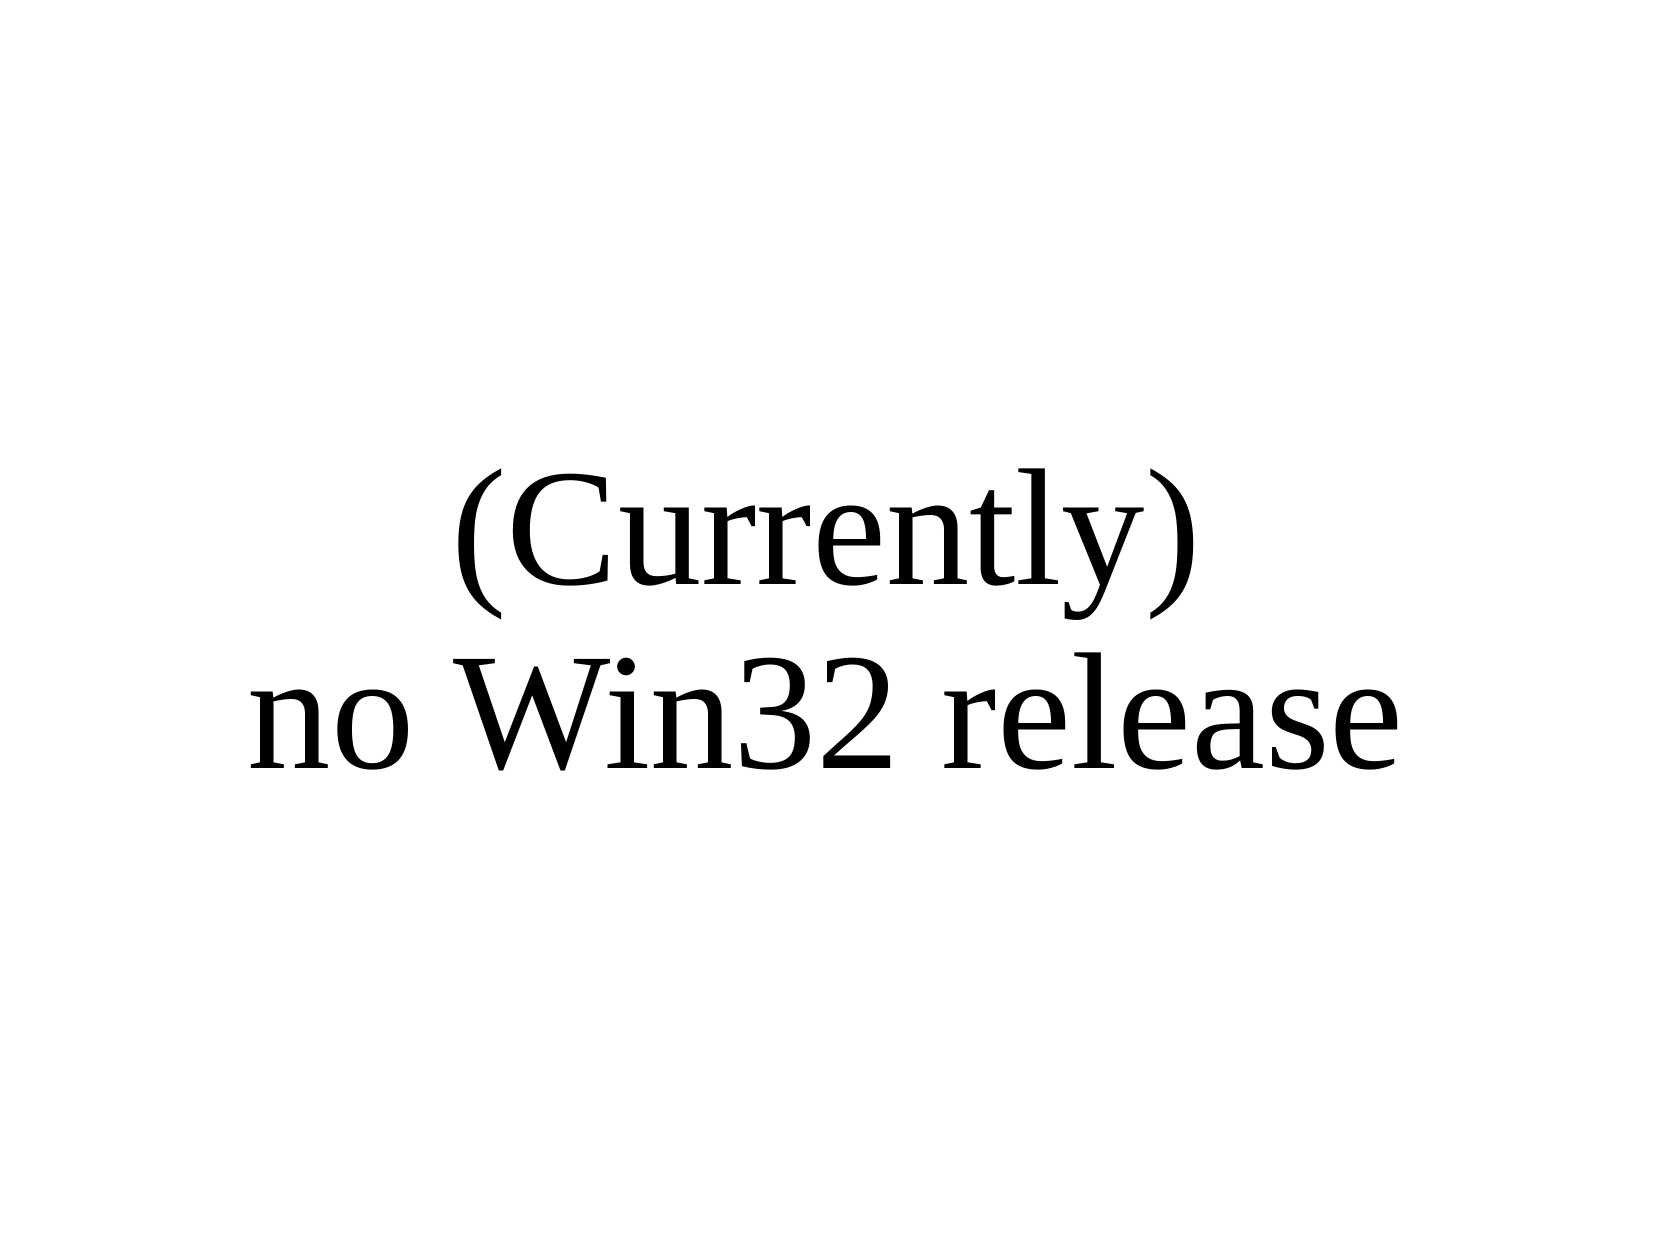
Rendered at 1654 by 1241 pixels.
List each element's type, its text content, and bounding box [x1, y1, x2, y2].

title (Currently) no Win32 release [0, 435, 1654, 805]
